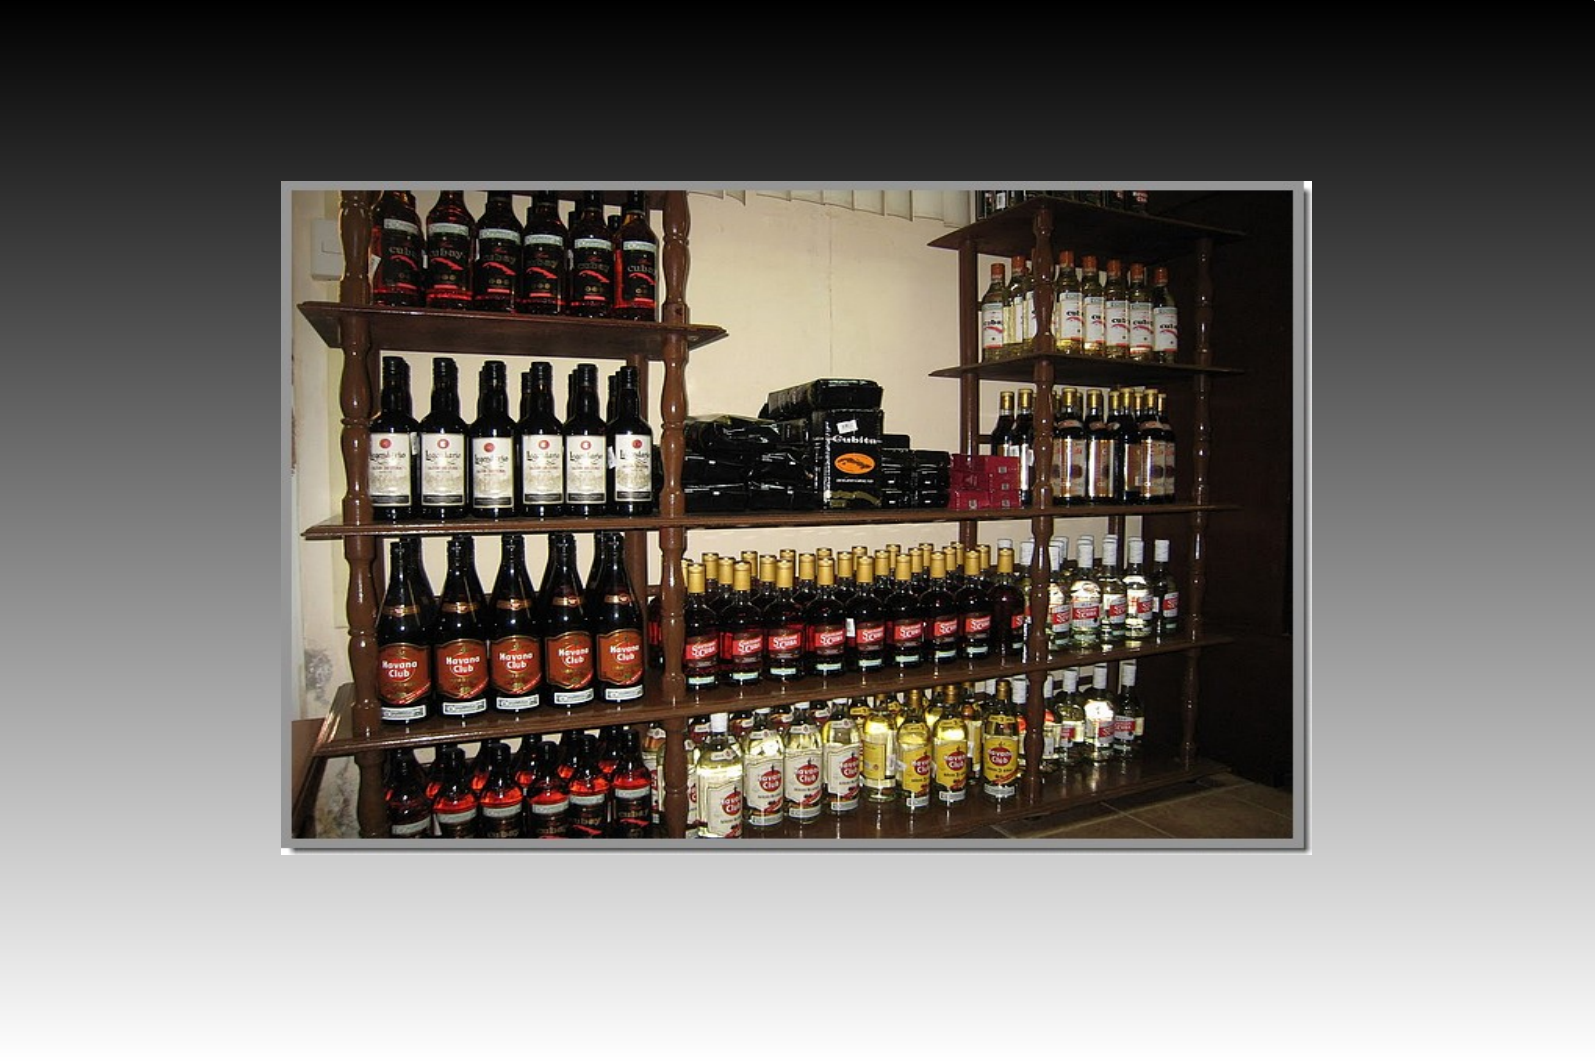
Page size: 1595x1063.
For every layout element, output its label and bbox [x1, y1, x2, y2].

picture [281, 181, 1312, 855]
